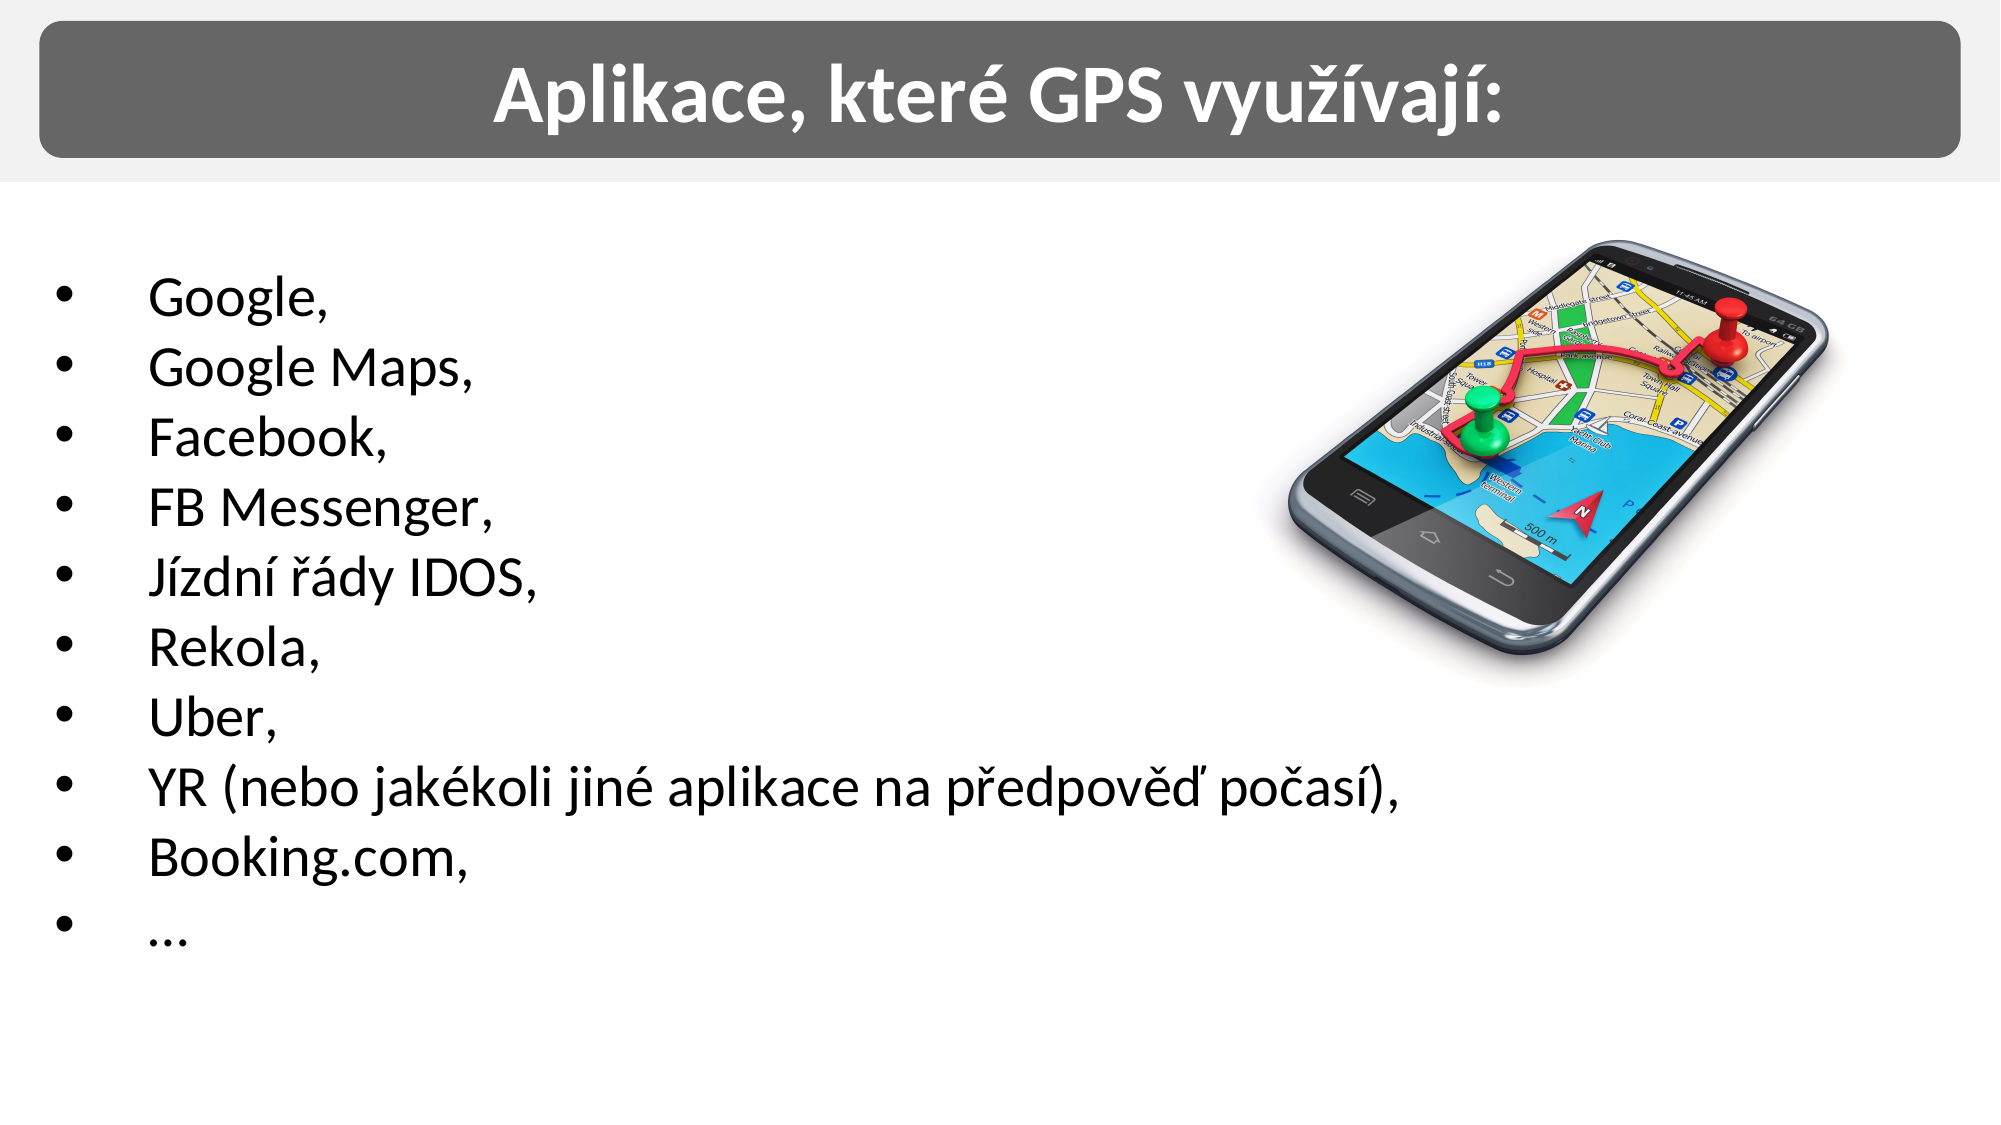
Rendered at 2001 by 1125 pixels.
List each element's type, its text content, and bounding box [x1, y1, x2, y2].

text_box [0, 0, 2000, 182]
text_box Aplikace, které GPS využívají: [39, 20, 1961, 158]
text_box Google, Google Maps, Facebook, FB Messenger, Jízdní řády IDOS, Rekola, Uber, YR (nebo jakékoli jiné aplikace na předpověď počasí), Booking.com, … [39, 251, 1961, 966]
picture [1238, 206, 1866, 698]
